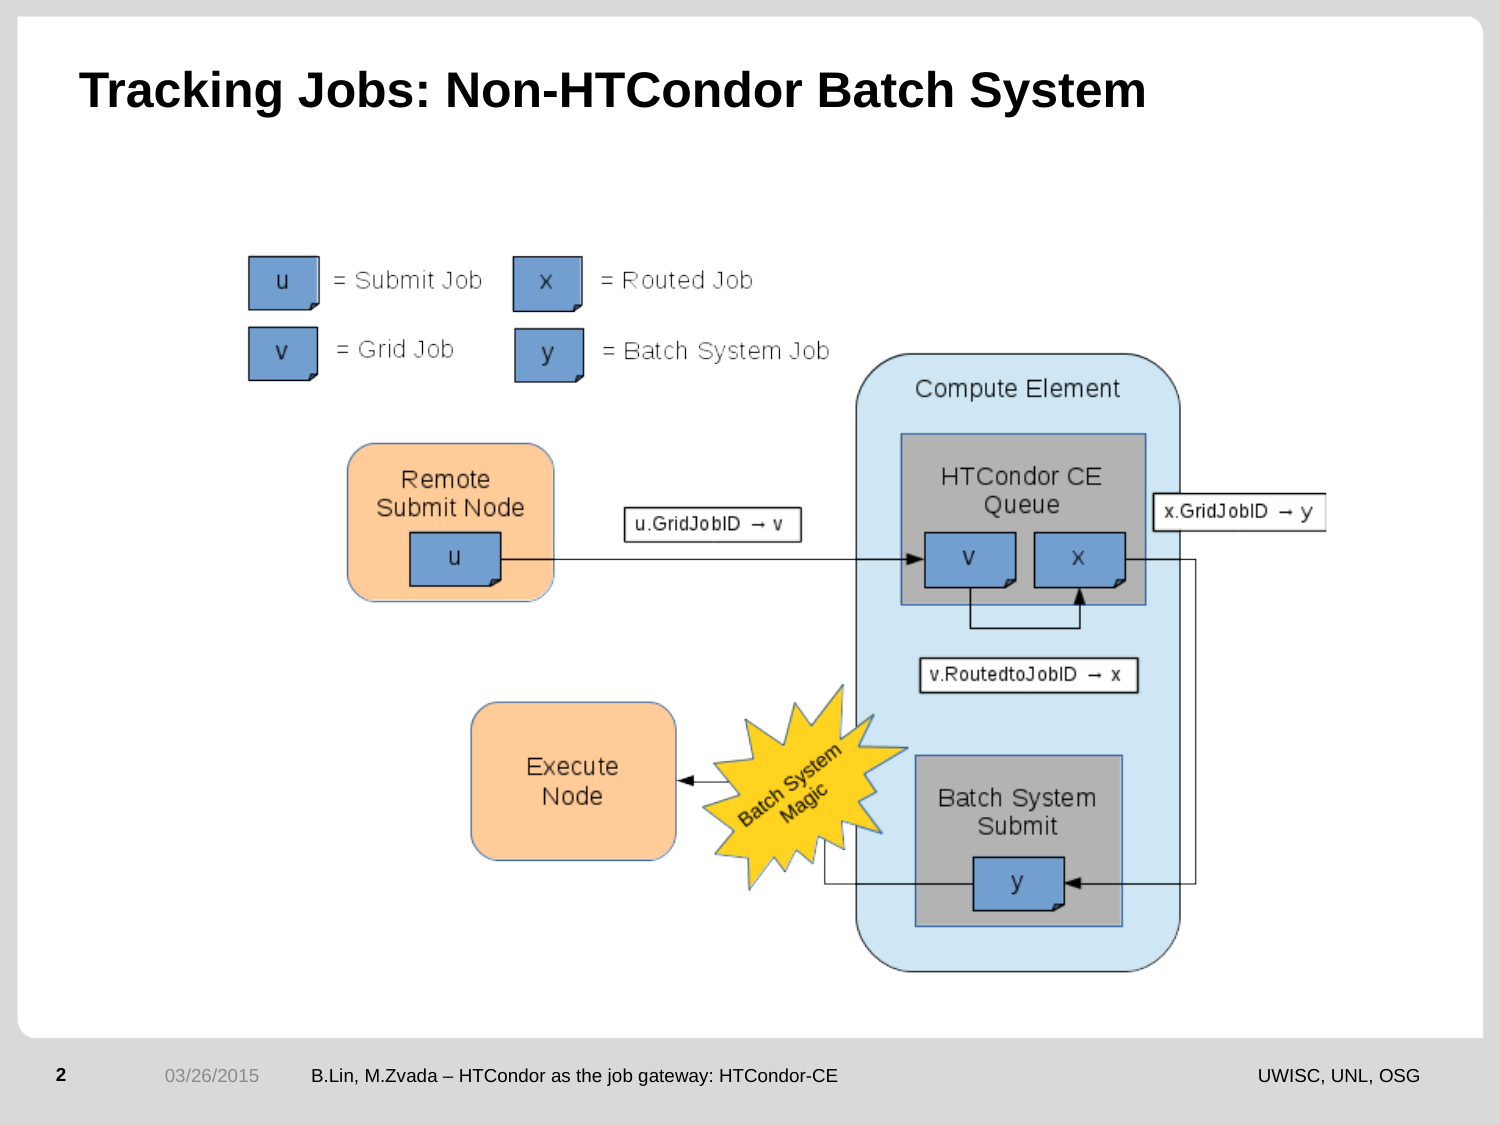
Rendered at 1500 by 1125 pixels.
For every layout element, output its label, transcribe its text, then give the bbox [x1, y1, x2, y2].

title Tracking Jobs: Non-HTCondor Batch System [64, 54, 1198, 147]
picture [0, 0, 1500, 1125]
